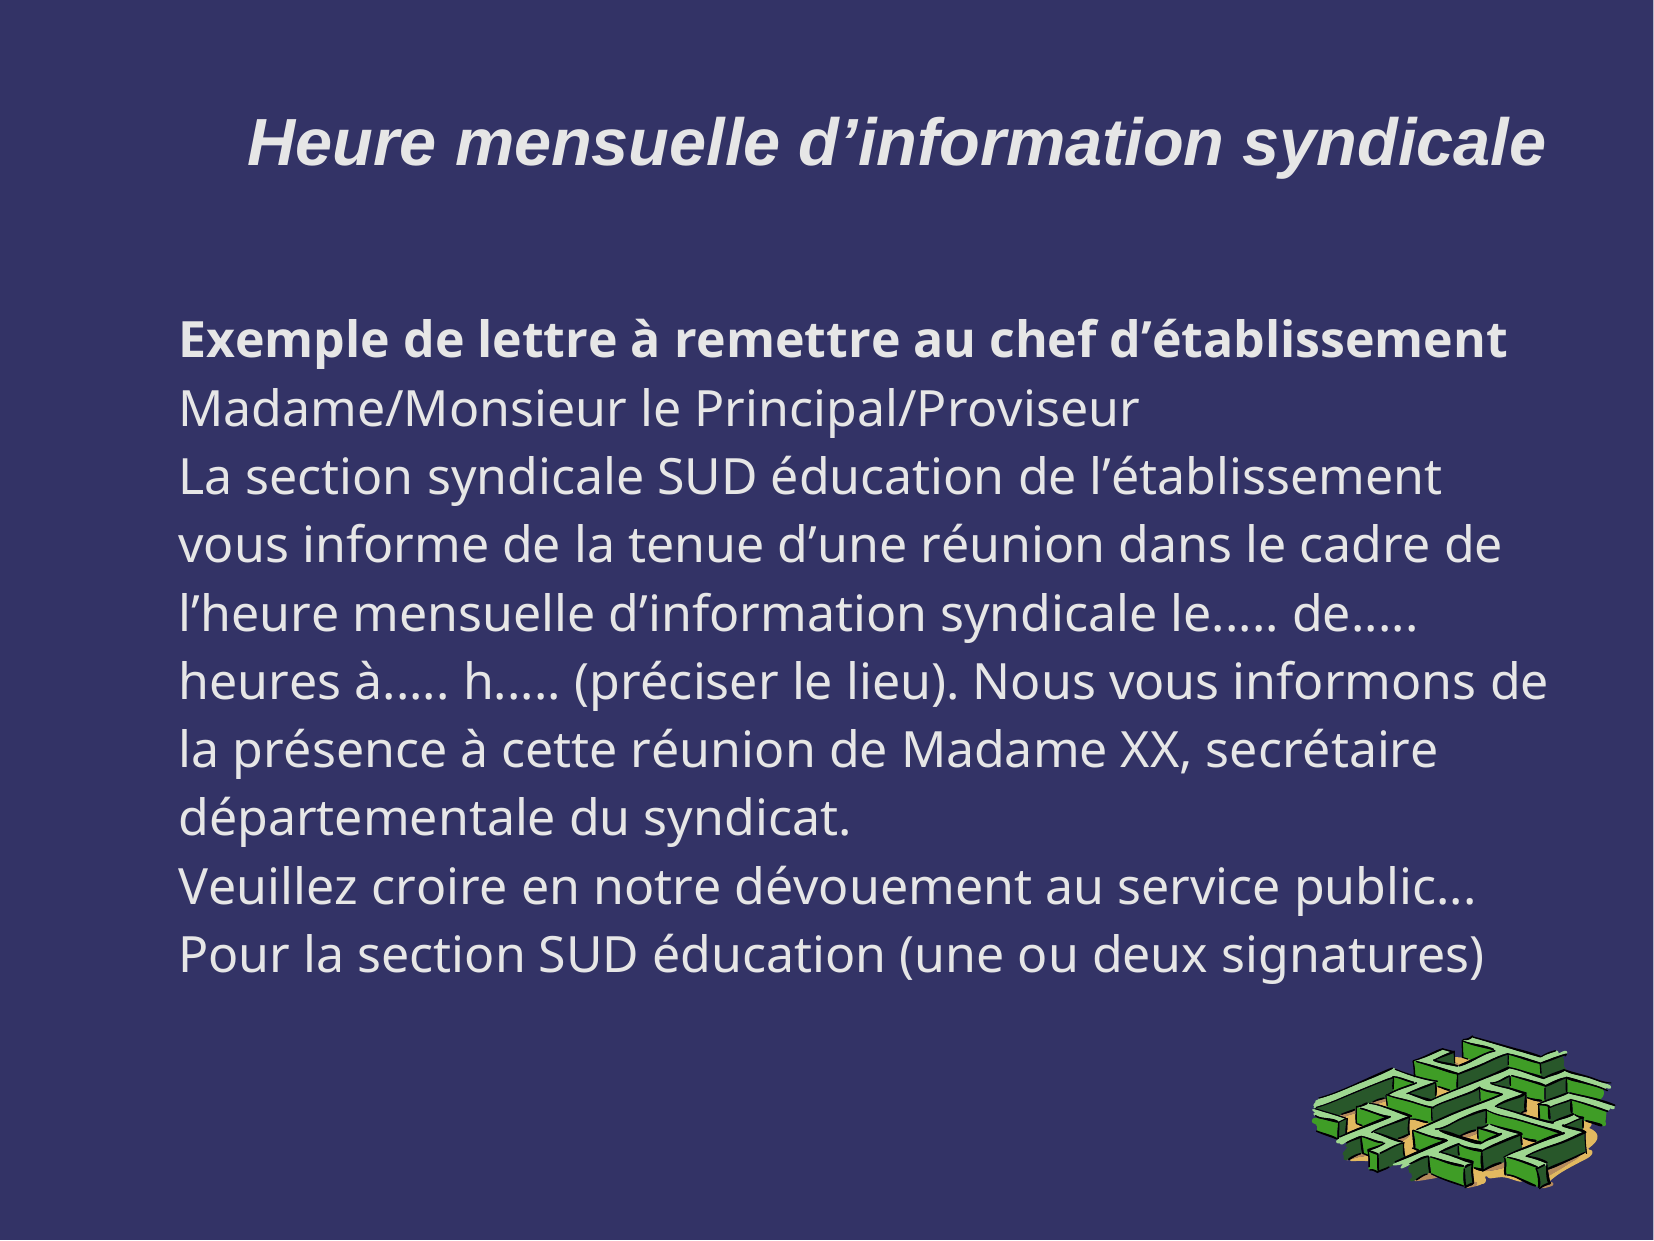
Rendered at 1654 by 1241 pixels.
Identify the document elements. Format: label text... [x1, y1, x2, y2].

list Exemple de lettre à remettre au chef d’établissement Madame/Monsieur le Principal/Proviseur La section syndicale SUD éducation de l’établissement vous informe de la tenue d’une réunion dans le cadre de l’heure mensuelle d’information syndicale le..... de..... heures à..... h..... (préciser le lieu). Nous vous informons de la présence à cette réunion de Madame XX, secrétaire départementale du syndicat. Veuillez croire en notre dévouement au service public... Pour la section SUD éducation (une ou deux signatures) [178, 236, 1565, 1241]
title Heure mensuelle d’information syndicale [88, 59, 1565, 227]
